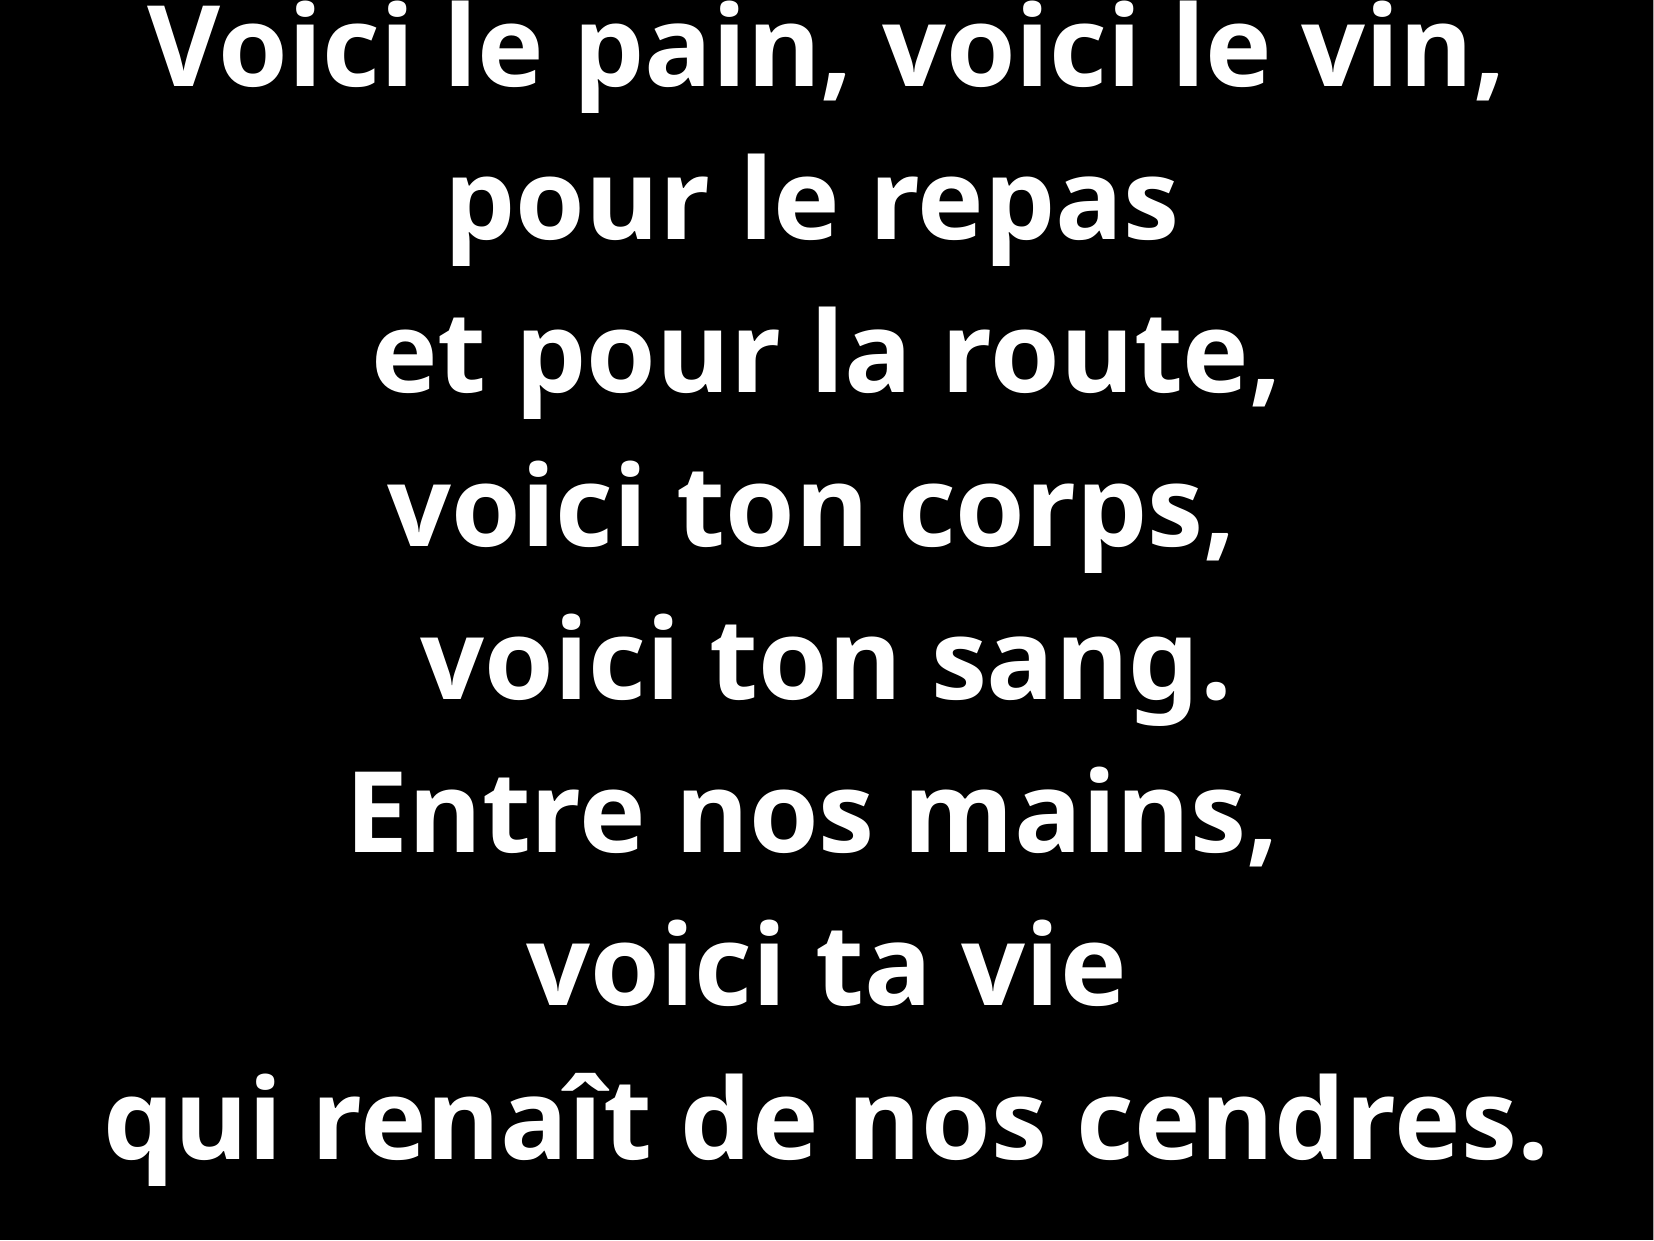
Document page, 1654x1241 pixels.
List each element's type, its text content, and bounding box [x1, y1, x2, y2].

subtitle Voici le pain, voici le vin, pour le repas et pour la route, voici ton corps, voici ton sang. Entre nos mains, voici ta vie qui renaît de nos cendres. [82, 0, 1571, 1207]
